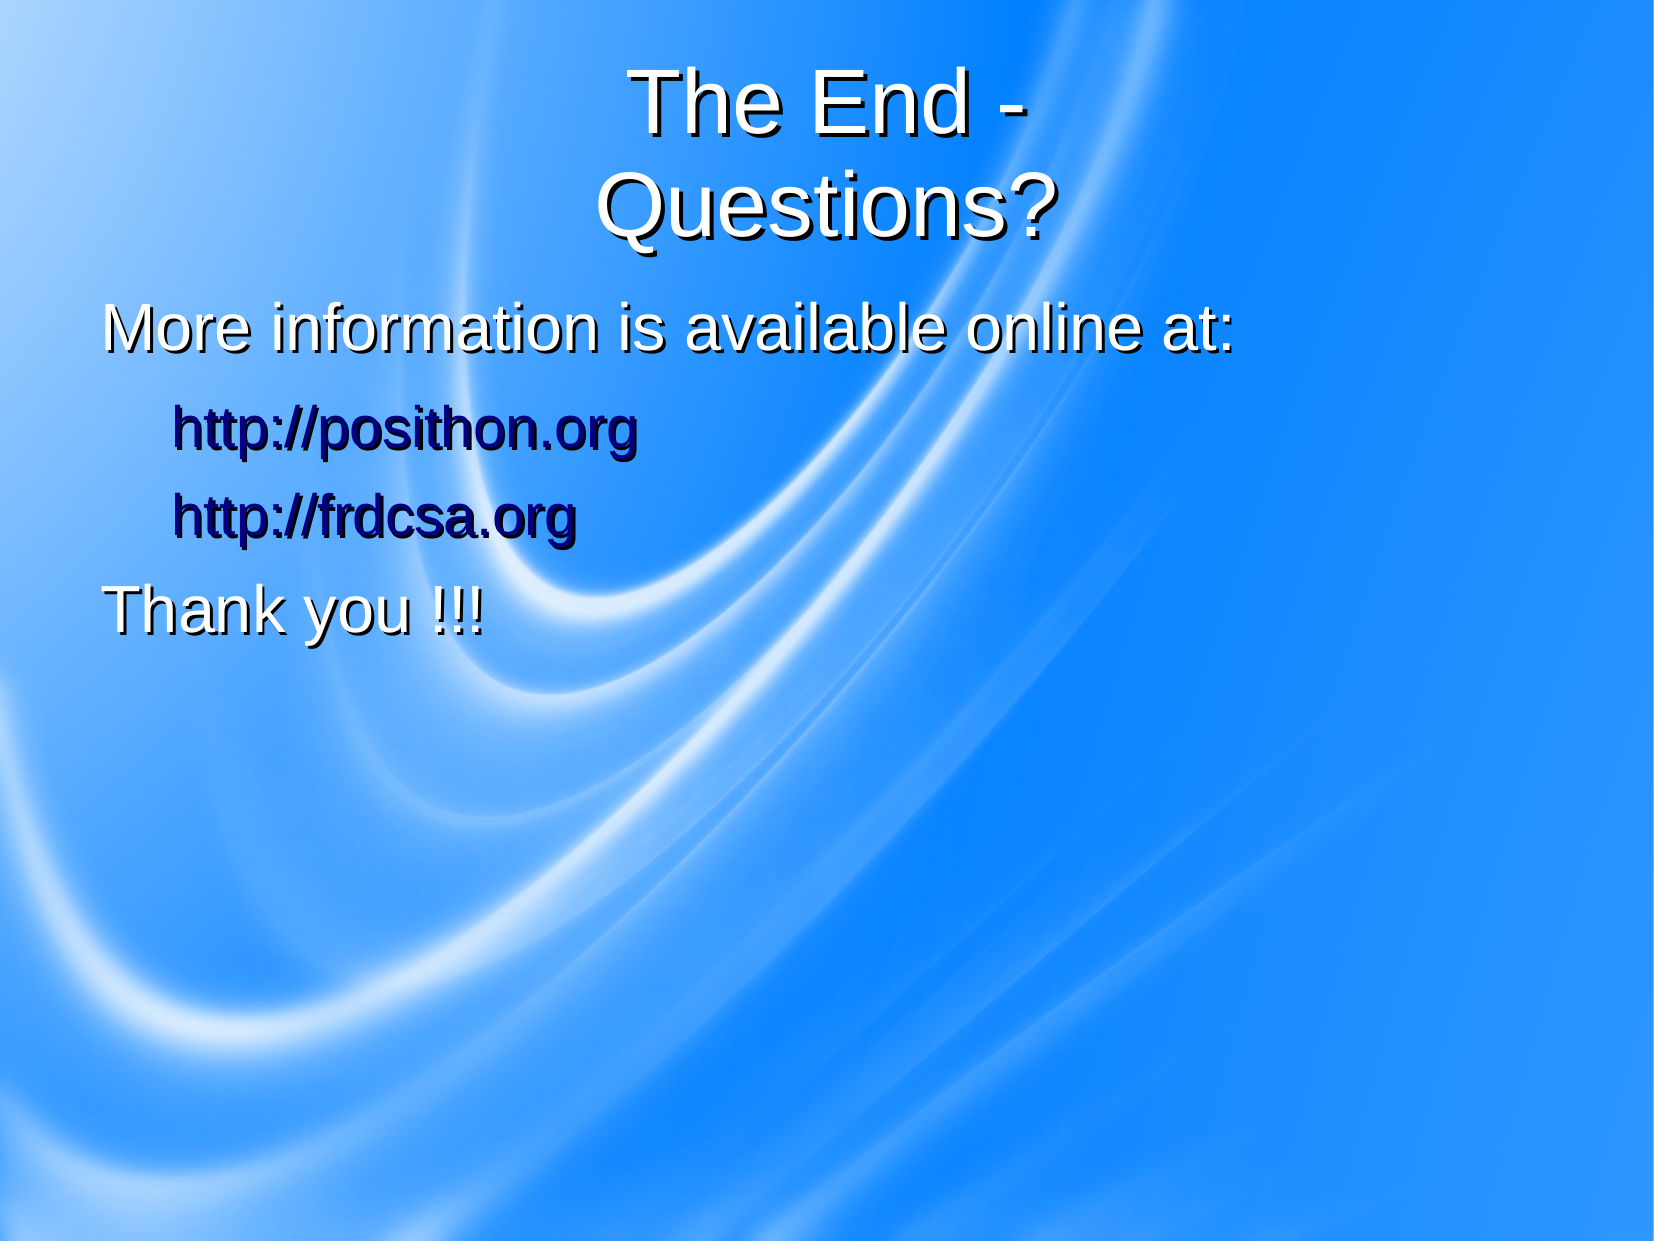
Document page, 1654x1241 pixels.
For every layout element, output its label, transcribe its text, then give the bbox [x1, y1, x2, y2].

list More information is available online at: http://posithon.org http://frdcsa.org Thank you !!! [82, 290, 1571, 1094]
title The End - Questions? [82, 39, 1571, 267]
picture [0, 0, 1654, 1241]
